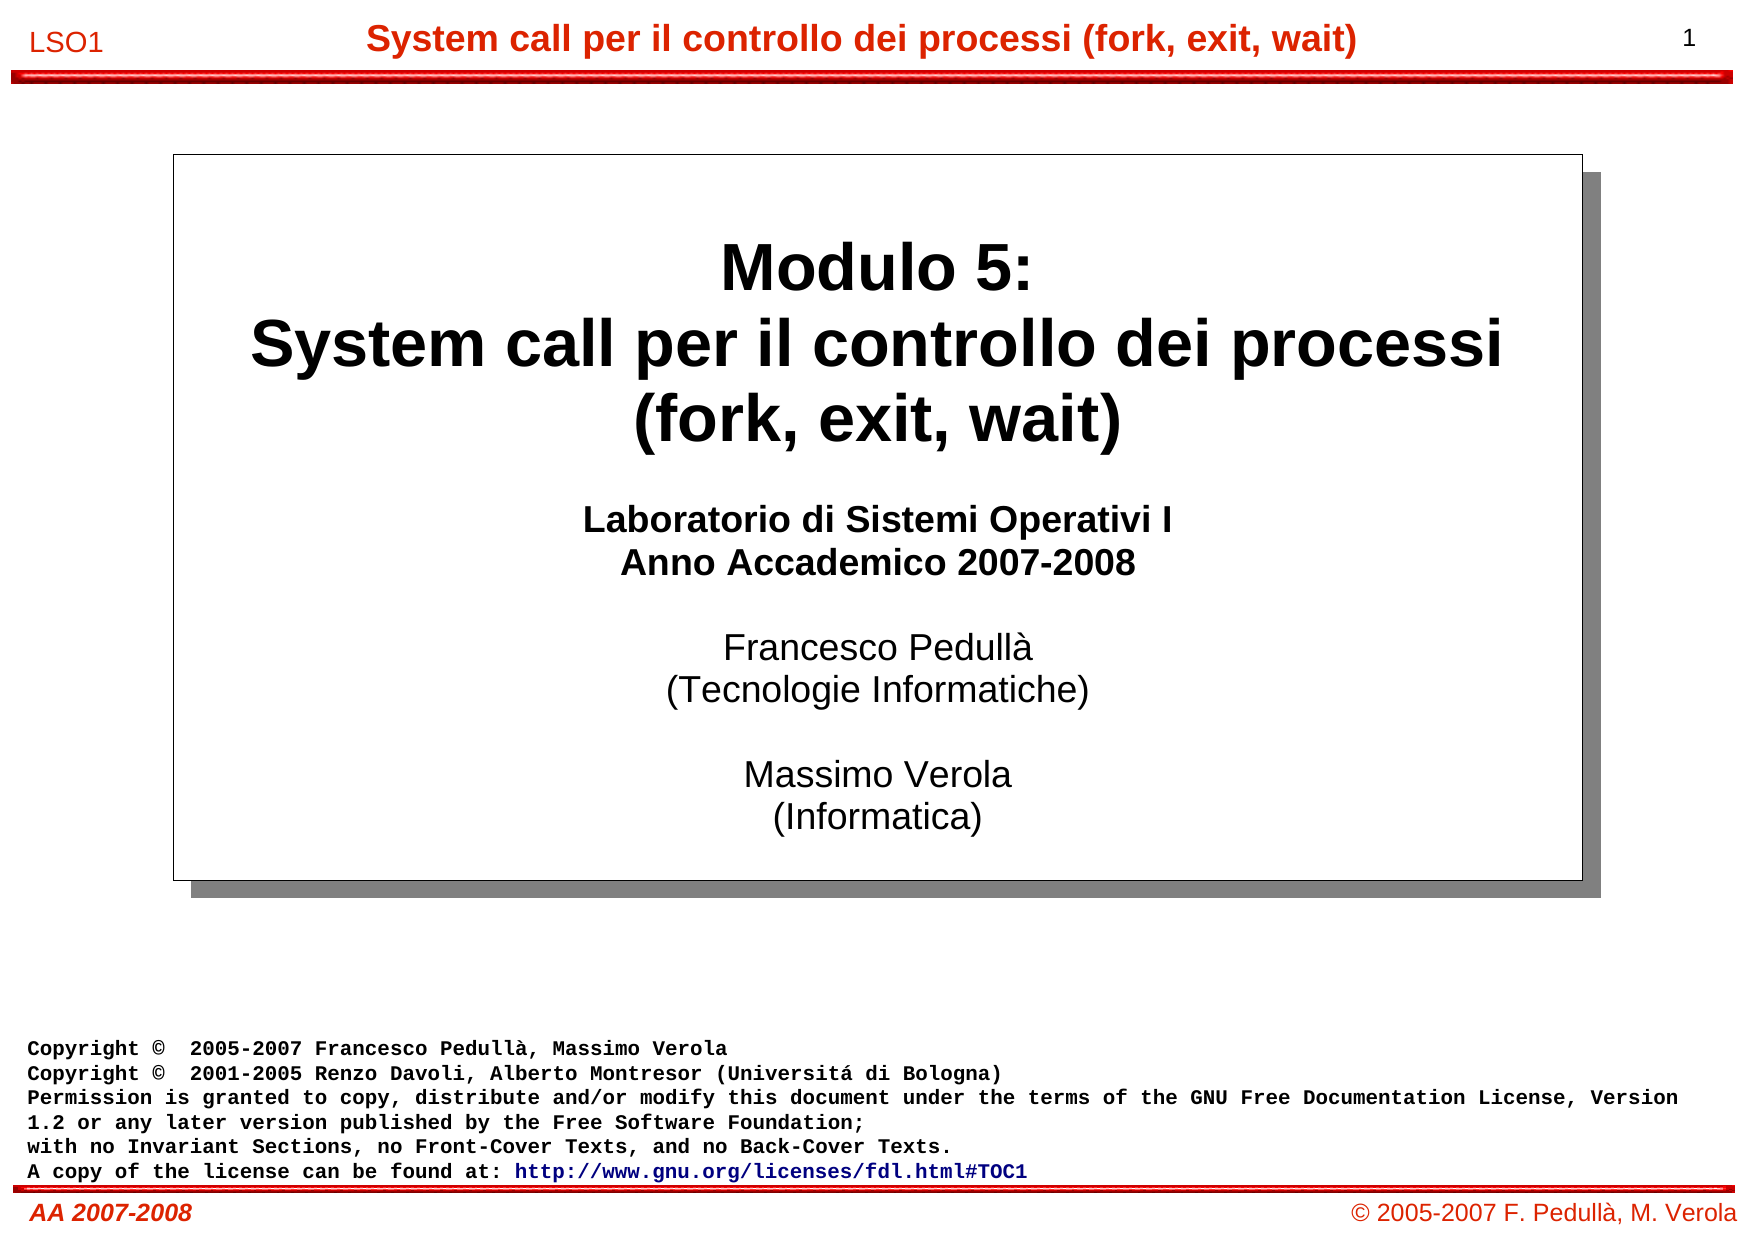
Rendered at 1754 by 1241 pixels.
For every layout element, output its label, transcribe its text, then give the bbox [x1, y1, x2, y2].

text_box Copyright © 2005-2007 Francesco Pedullà, Massimo Verola Copyright © 2001-2005 Renzo Davoli, Alberto Montresor (Universitá di Bologna) Permission is granted to copy, distribute and/or modify this document under the terms of the GNU Free Documentation License, Version 1.2 or any later version published by the Free Software Foundation; with no Invariant Sections, no Front-Cover Texts, and no Back-Cover Texts. A copy of the license can be found at: http://www.gnu.org/licenses/fdl.html#TOC1 [27, 1037, 1716, 1184]
picture [11, 70, 1733, 84]
text_box Modulo 5: System call per il controllo dei processi (fork, exit, wait) Laboratorio di Sistemi Operativi I Anno Accademico 2007-2008 Francesco Pedullà (Tecnologie Informatiche) Massimo Verola (Informatica) [173, 154, 1583, 881]
picture [13, 1185, 1735, 1193]
